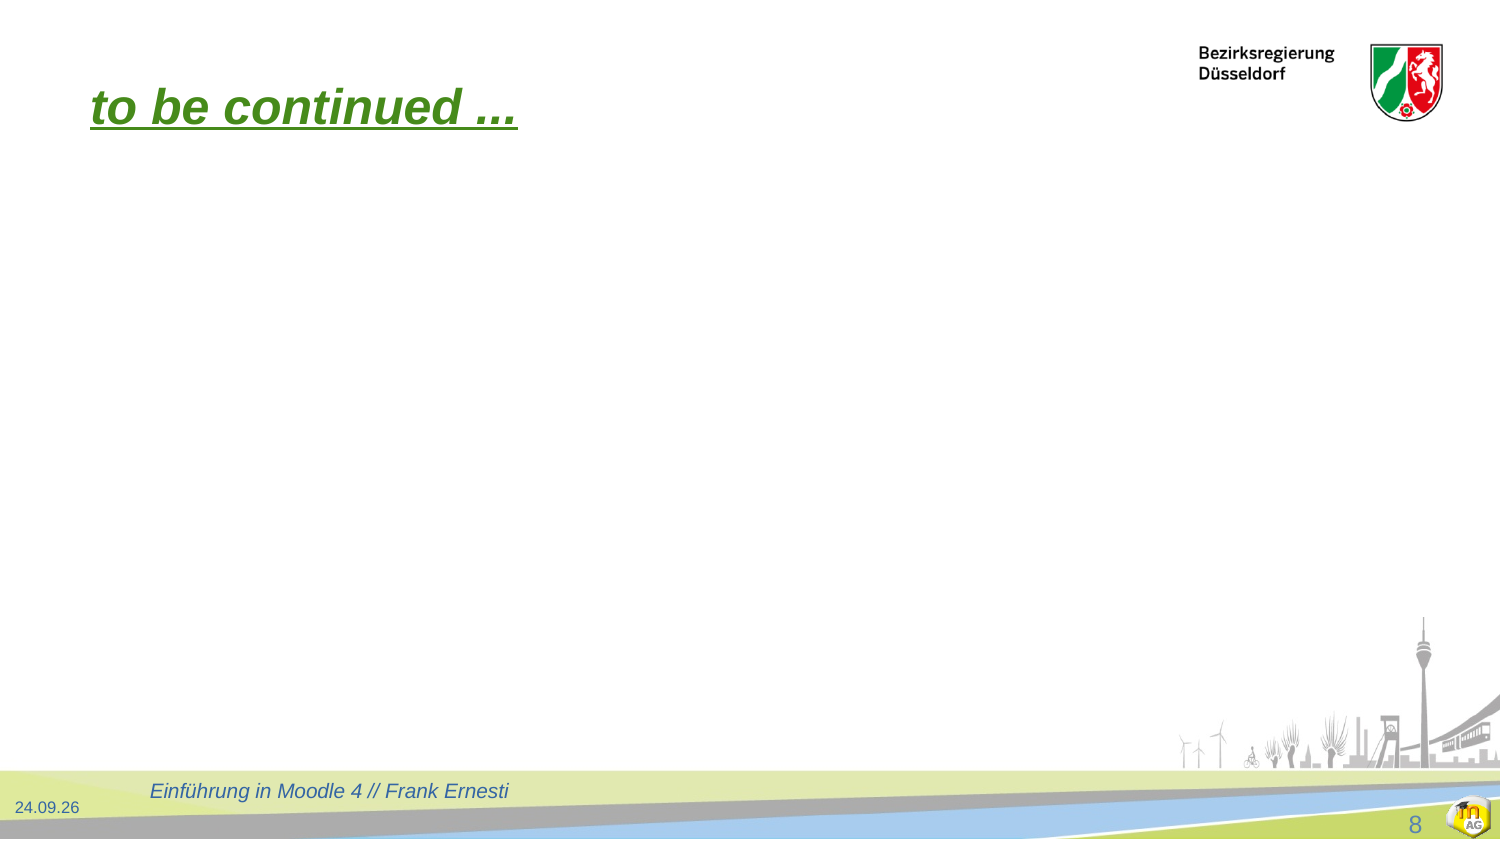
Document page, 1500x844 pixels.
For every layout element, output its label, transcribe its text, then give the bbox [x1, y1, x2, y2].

title to be continued ... [75, 33, 1176, 175]
picture [1198, 43, 1443, 122]
picture [0, 617, 1500, 839]
